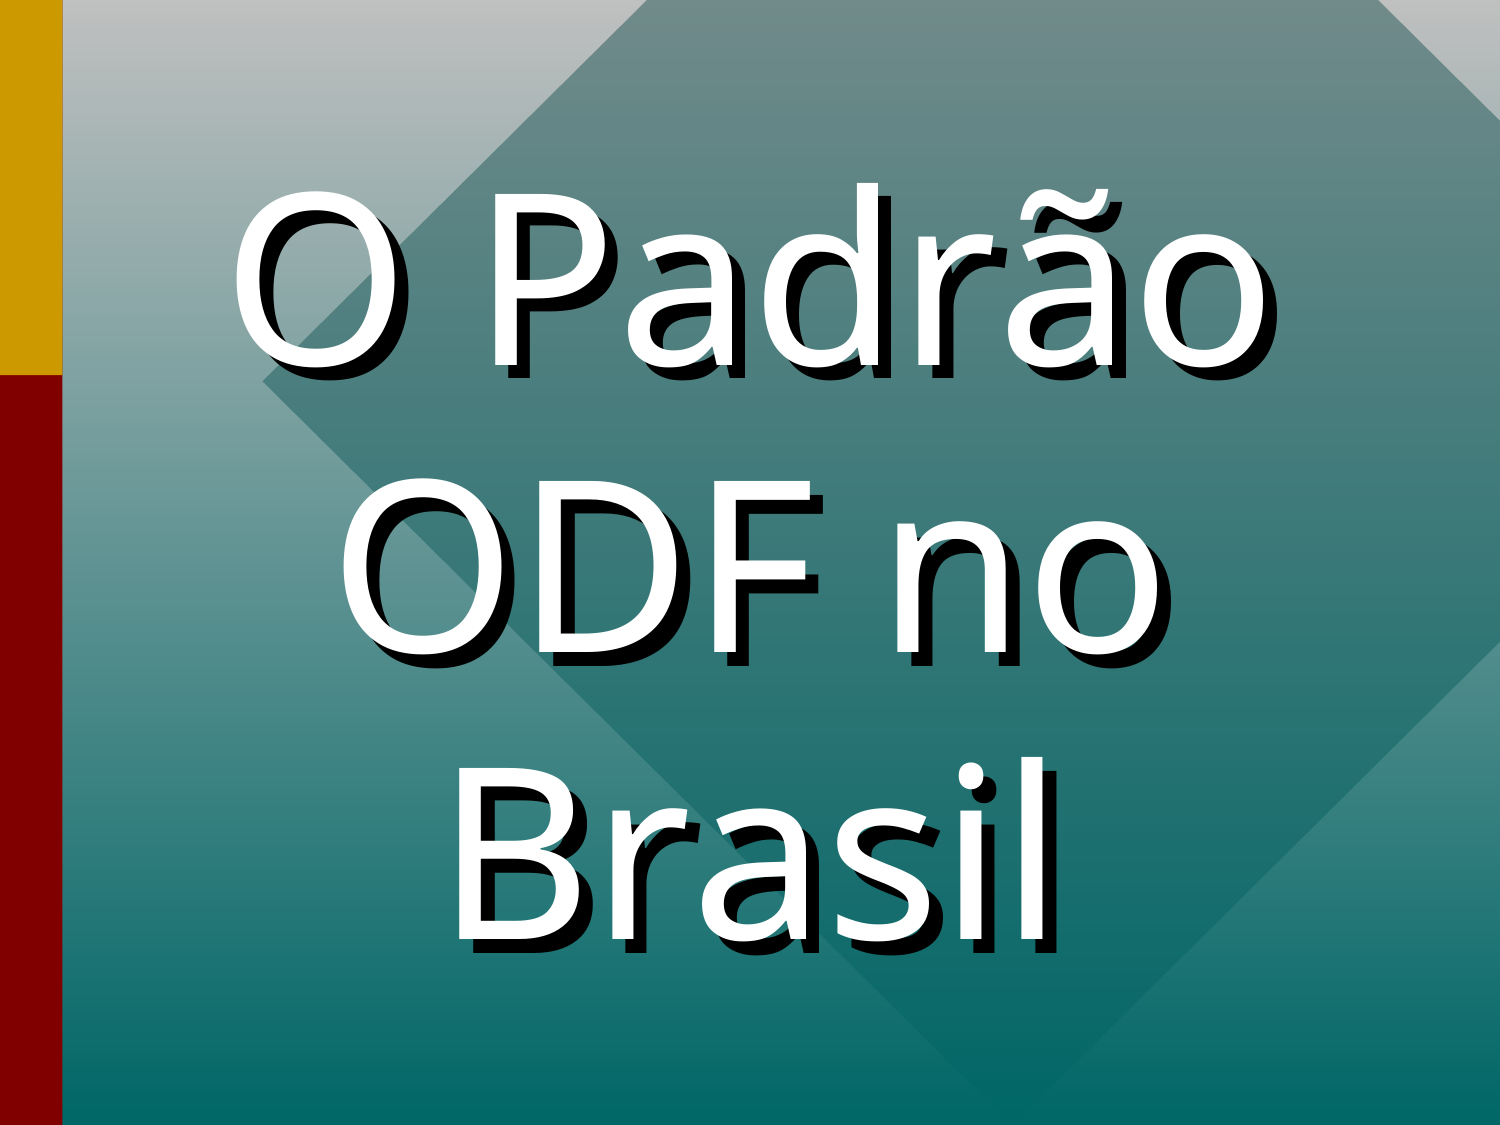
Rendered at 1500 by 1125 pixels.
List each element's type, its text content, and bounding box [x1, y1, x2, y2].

subtitle O Padrão ODF no Brasil [150, 0, 1351, 1118]
